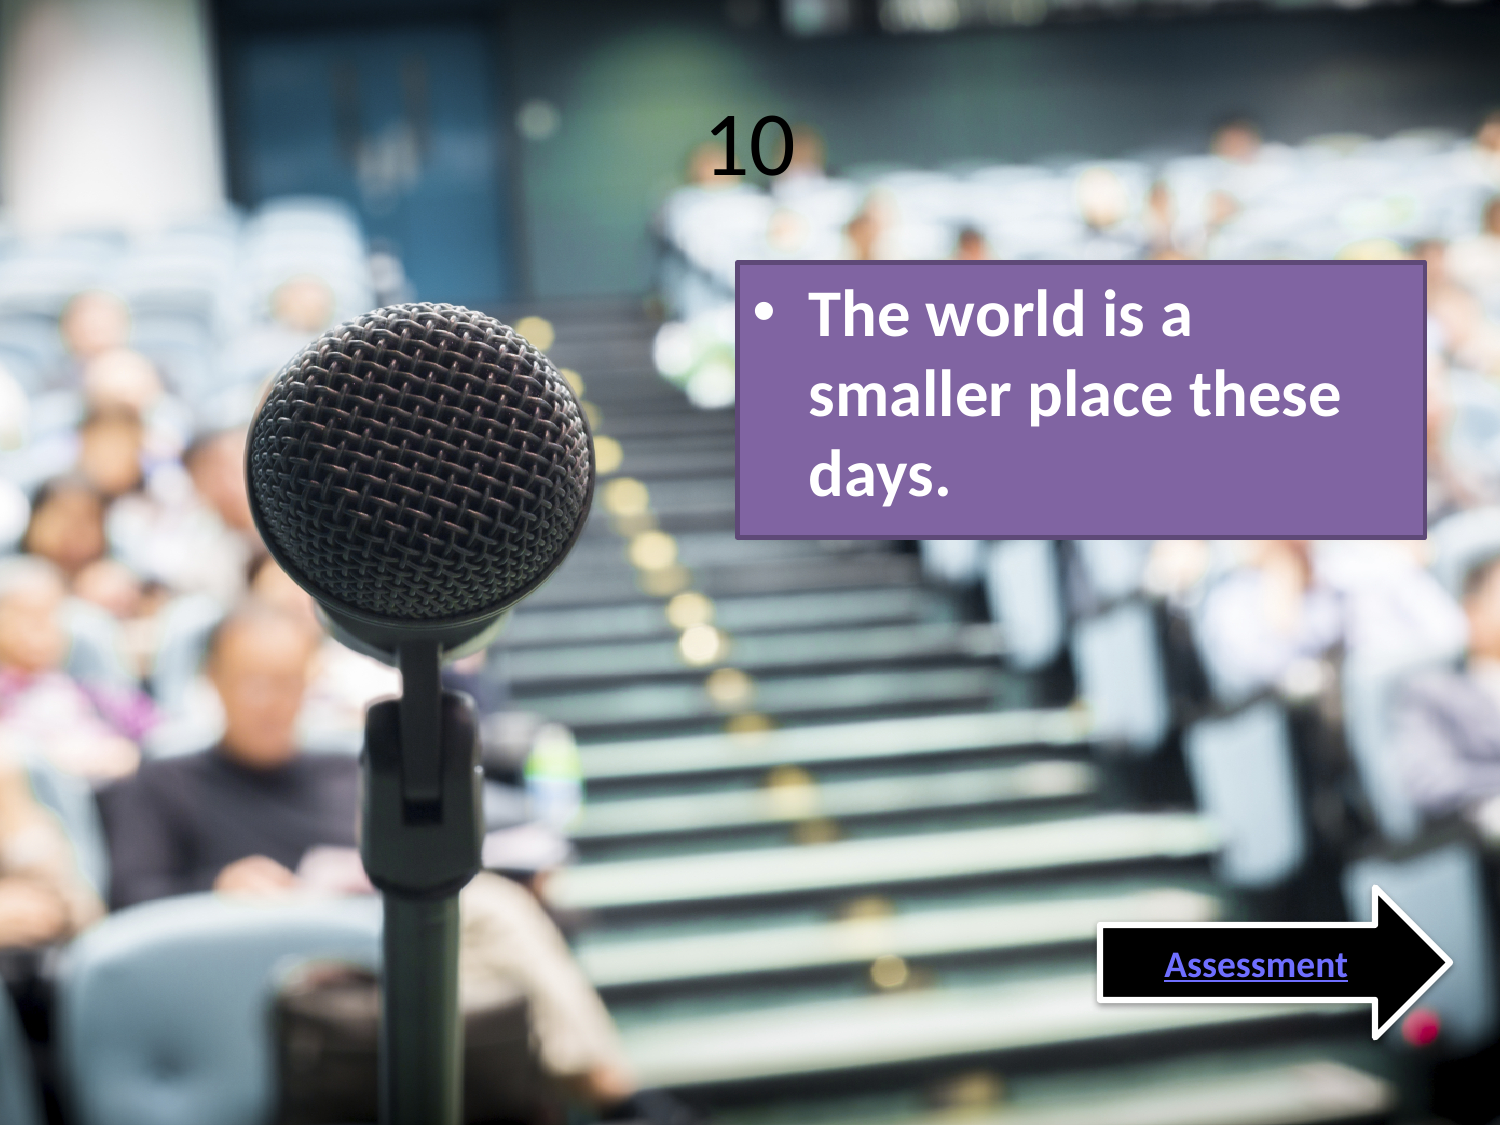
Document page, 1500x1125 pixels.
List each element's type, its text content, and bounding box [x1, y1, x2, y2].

text_box Assessment [1100, 887, 1451, 1038]
picture [0, 0, 1500, 1125]
list The world is a smaller place these days. [737, 262, 1425, 538]
title 10 [75, 45, 1425, 233]
